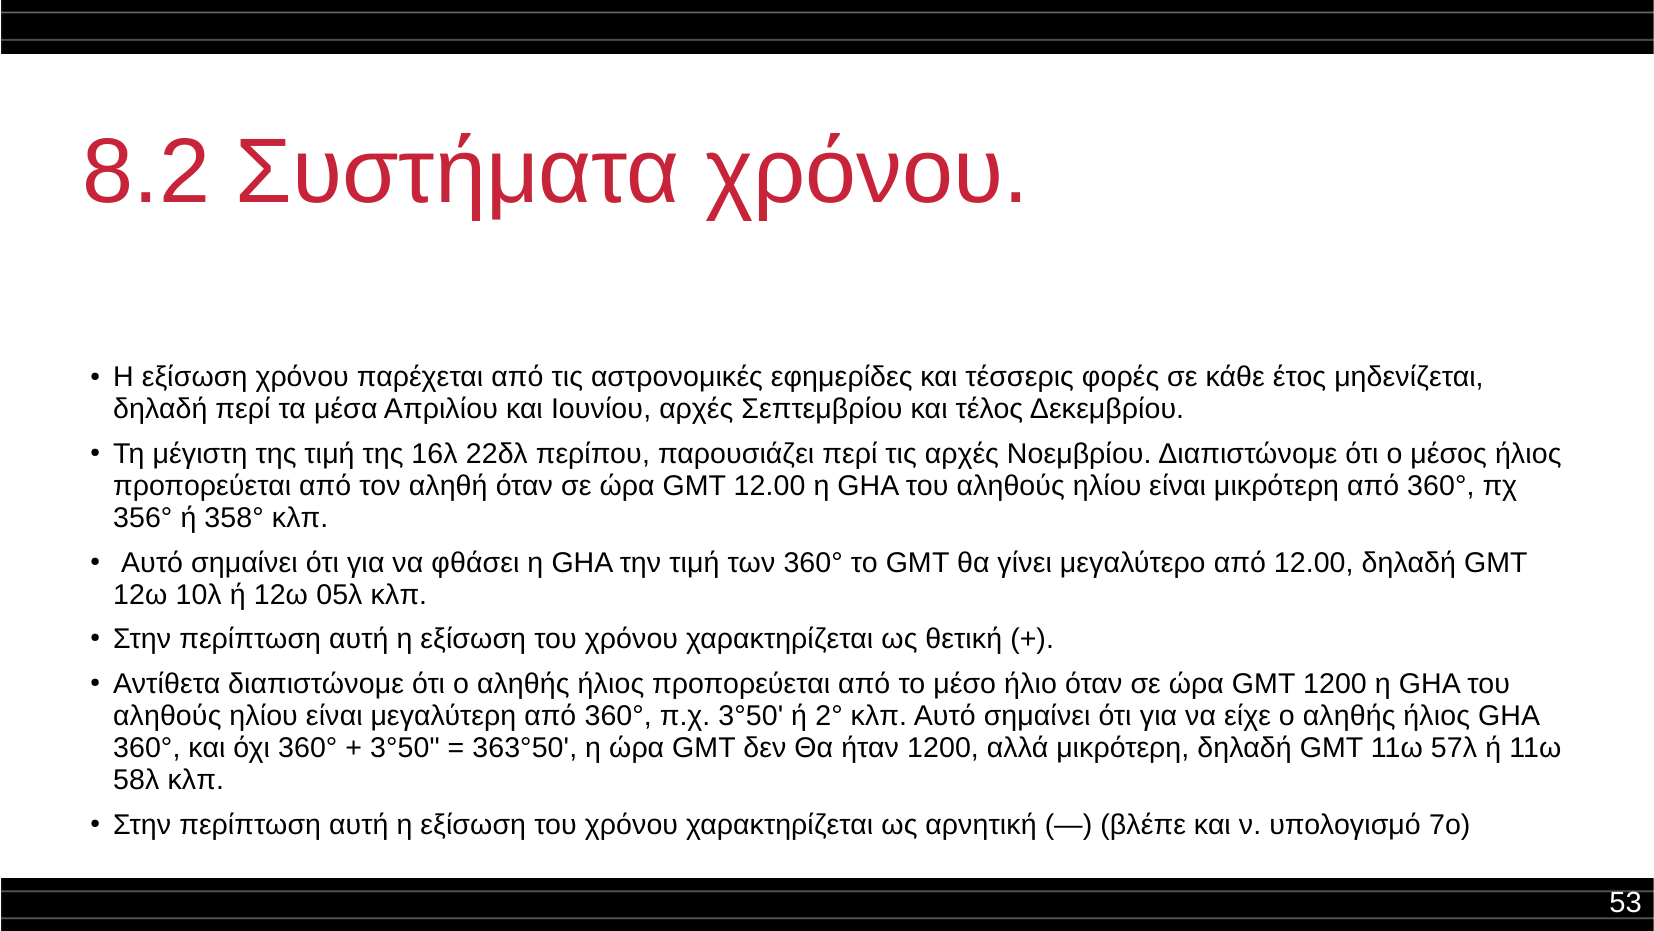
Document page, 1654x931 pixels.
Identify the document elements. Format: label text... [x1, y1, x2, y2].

picture [1, 0, 1654, 54]
list Η εξίσωση χρόνου παρέχεται από τις αστρονομικές εφημερίδες και τέσσερις φορές σε κάθε έτος μηδενίζεται, δηλαδή περί τα μέσα Απριλίου και Ιουνίου, αρχές Σεπτεμβρίου και τέλος Δεκεμβρίου. Τη μέγιστη της τιμή της 16λ 22δλ περίπου, παρουσιάζει περί τις αρχές Νοεμβρίου. Διαπιστώνομε ότι ο μέσος ήλιος προπορεύεται από τον αληθή όταν σε ώρα GΜΤ 12.00 η GHA του αληθούς ηλίου είναι μικρότερη από 360°, πχ 356° ή 358° κλπ. Αυτό σημαίνει ότι για να φθάσει η GHA την τιμή των 360° το GMT θα γίνει μεγαλύτερο από 12.00, δηλαδή GMT 12ω 10λ ή 12ω 05λ κλπ. Στην περίπτωση αυτή η εξίσωση του χρόνου χαρακτηρίζεται ως θετική (+). Αντίθετα διαπιστώνομε ότι ο αληθής ήλιος προπορεύεται από το μέσο ήλιο όταν σε ώρα GMT 1200 η GHA του αληθούς ηλίου είναι μεγαλύτερη από 360°, π.χ. 3°50' ή 2° κλπ. Αυτό σημαίνει ότι για να είχε ο αληθής ήλιος GHA 360°, και όχι 360° + 3°50" = 363°50', η ώρα GΜΤ δεν Θα ήταν 1200, αλλά μικρότερη, δηλαδή GΜΤ 11ω 57λ ή 11ω 58λ κλπ. Στην περίπτωση αυτή η εξίσωση του χρόνου χαρακτηρίζεται ως αρνητική (—) (βλέπε και ν. υπολογισμό 7ο) [82, 271, 1571, 851]
picture [1, 878, 1654, 931]
title 8.2 Συστήματα χρόνου. [82, 92, 1571, 249]
